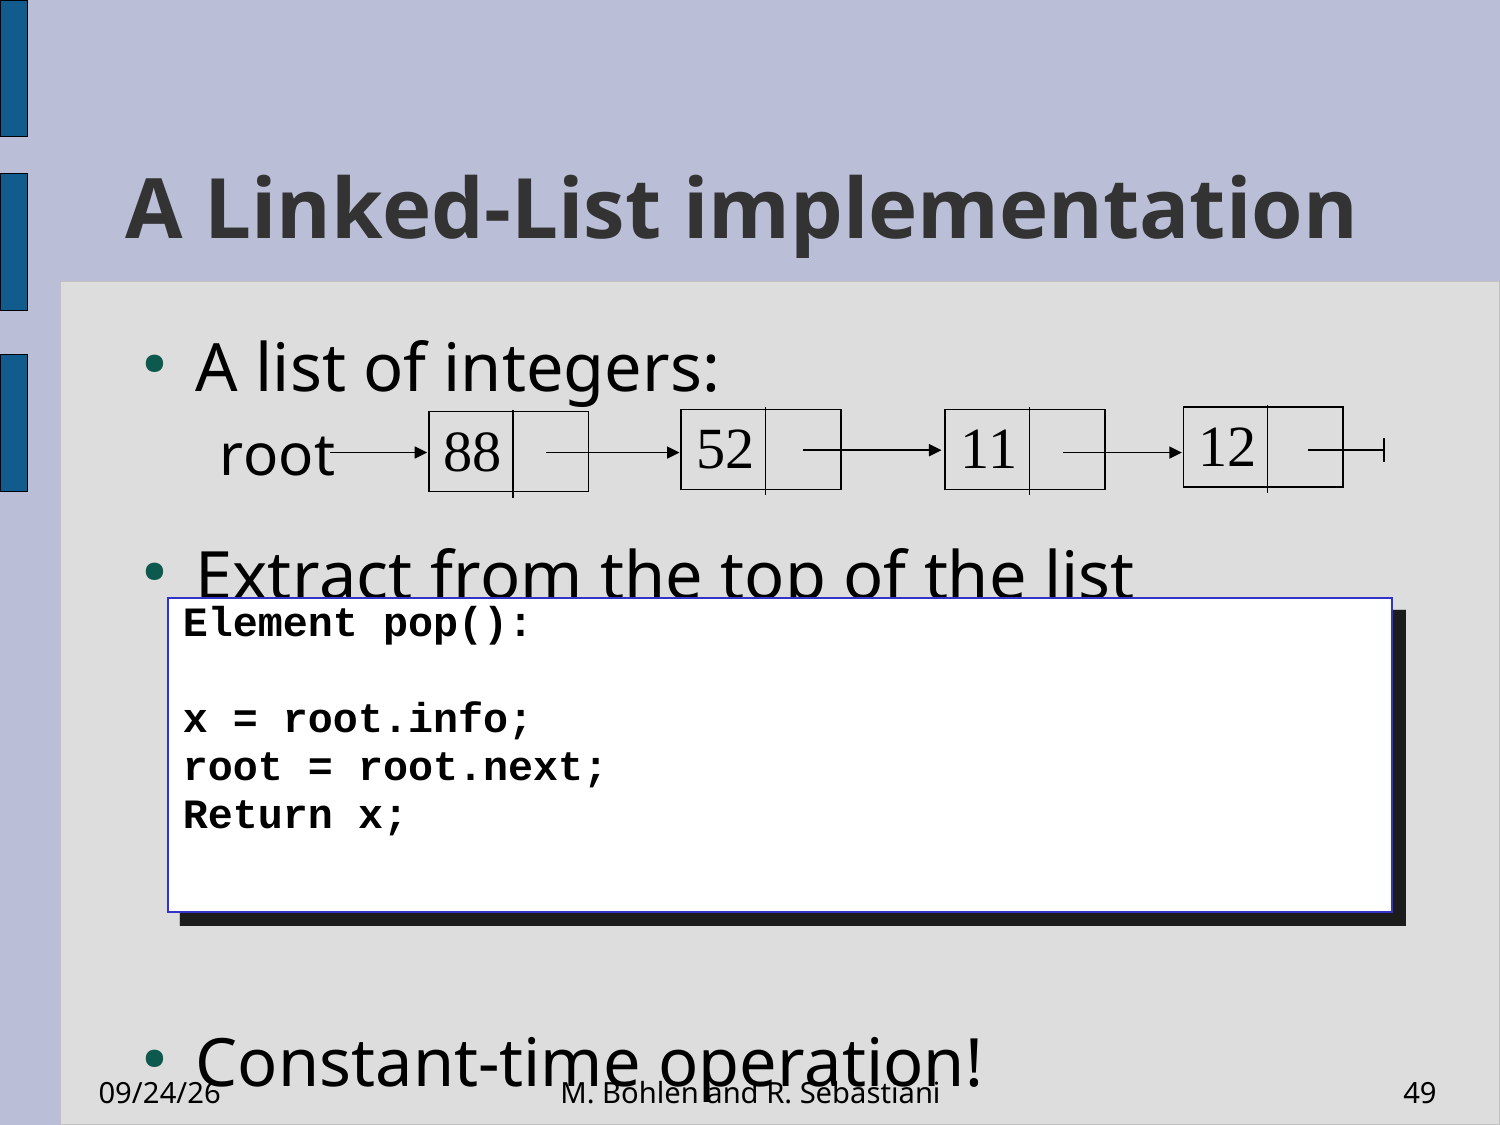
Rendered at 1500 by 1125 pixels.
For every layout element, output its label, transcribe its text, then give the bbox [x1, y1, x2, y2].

text_box 12 [1183, 407, 1267, 488]
text_box 11 [1030, 409, 1105, 490]
text_box root [204, 405, 351, 501]
list A list of integers: Extract from the top of the list Constant-time operation! [110, 312, 1392, 1037]
text_box 11 [945, 409, 1029, 490]
text_box 88 [514, 411, 589, 492]
text_box 12 [1268, 407, 1343, 488]
text_box 52 [681, 409, 765, 490]
text_box 52 [766, 409, 841, 490]
text_box Element pop(): x = root.info; root = root.next; Return x; [168, 598, 1392, 912]
title A Linked-List implementation [110, 67, 1392, 271]
text_box 88 [428, 411, 512, 492]
